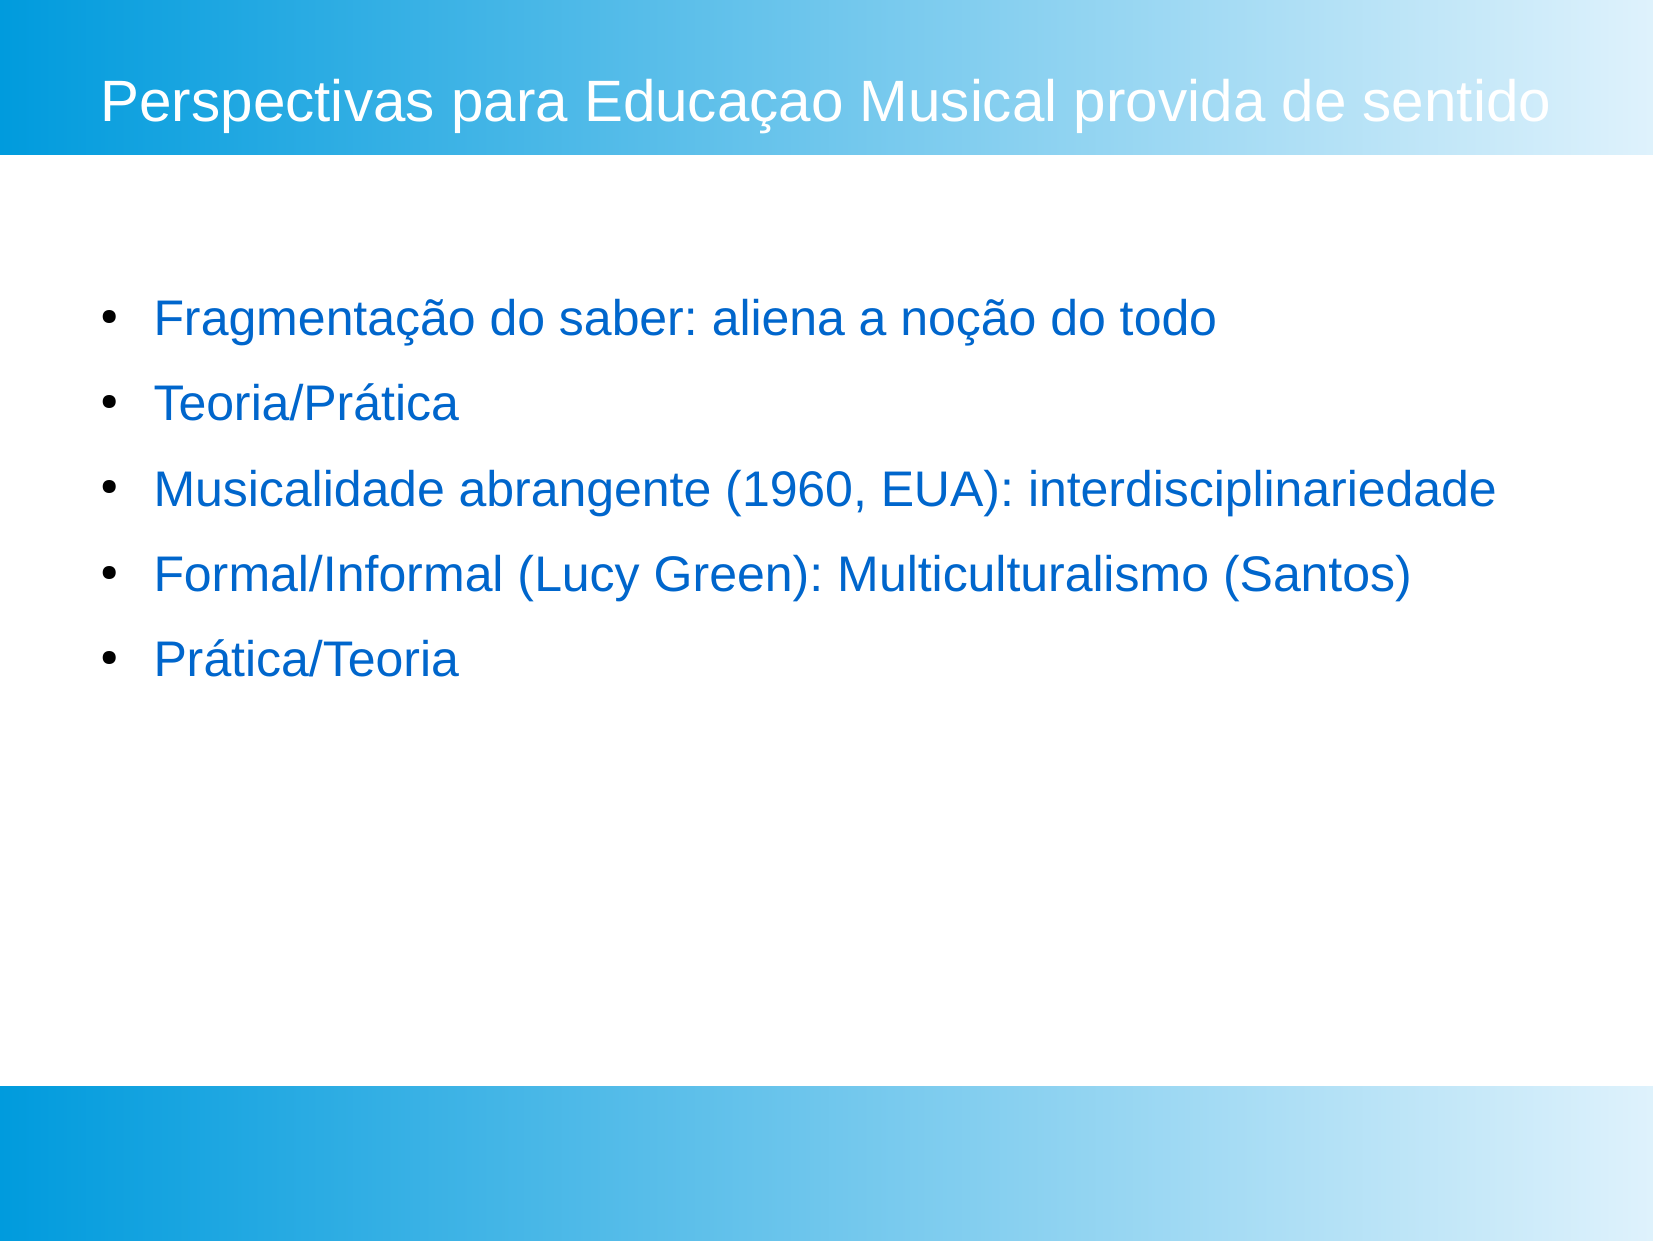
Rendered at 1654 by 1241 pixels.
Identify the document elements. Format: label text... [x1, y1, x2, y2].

title Perspectivas para Educaçao Musical provida de sentido [82, 49, 1571, 154]
list Fragmentação do saber: aliena a noção do todo Teoria/Prática Musicalidade abrangente (1960, EUA): interdisciplinariedade Formal/Informal (Lucy Green): Multiculturalismo (Santos) Prática/Teoria [82, 290, 1571, 1010]
